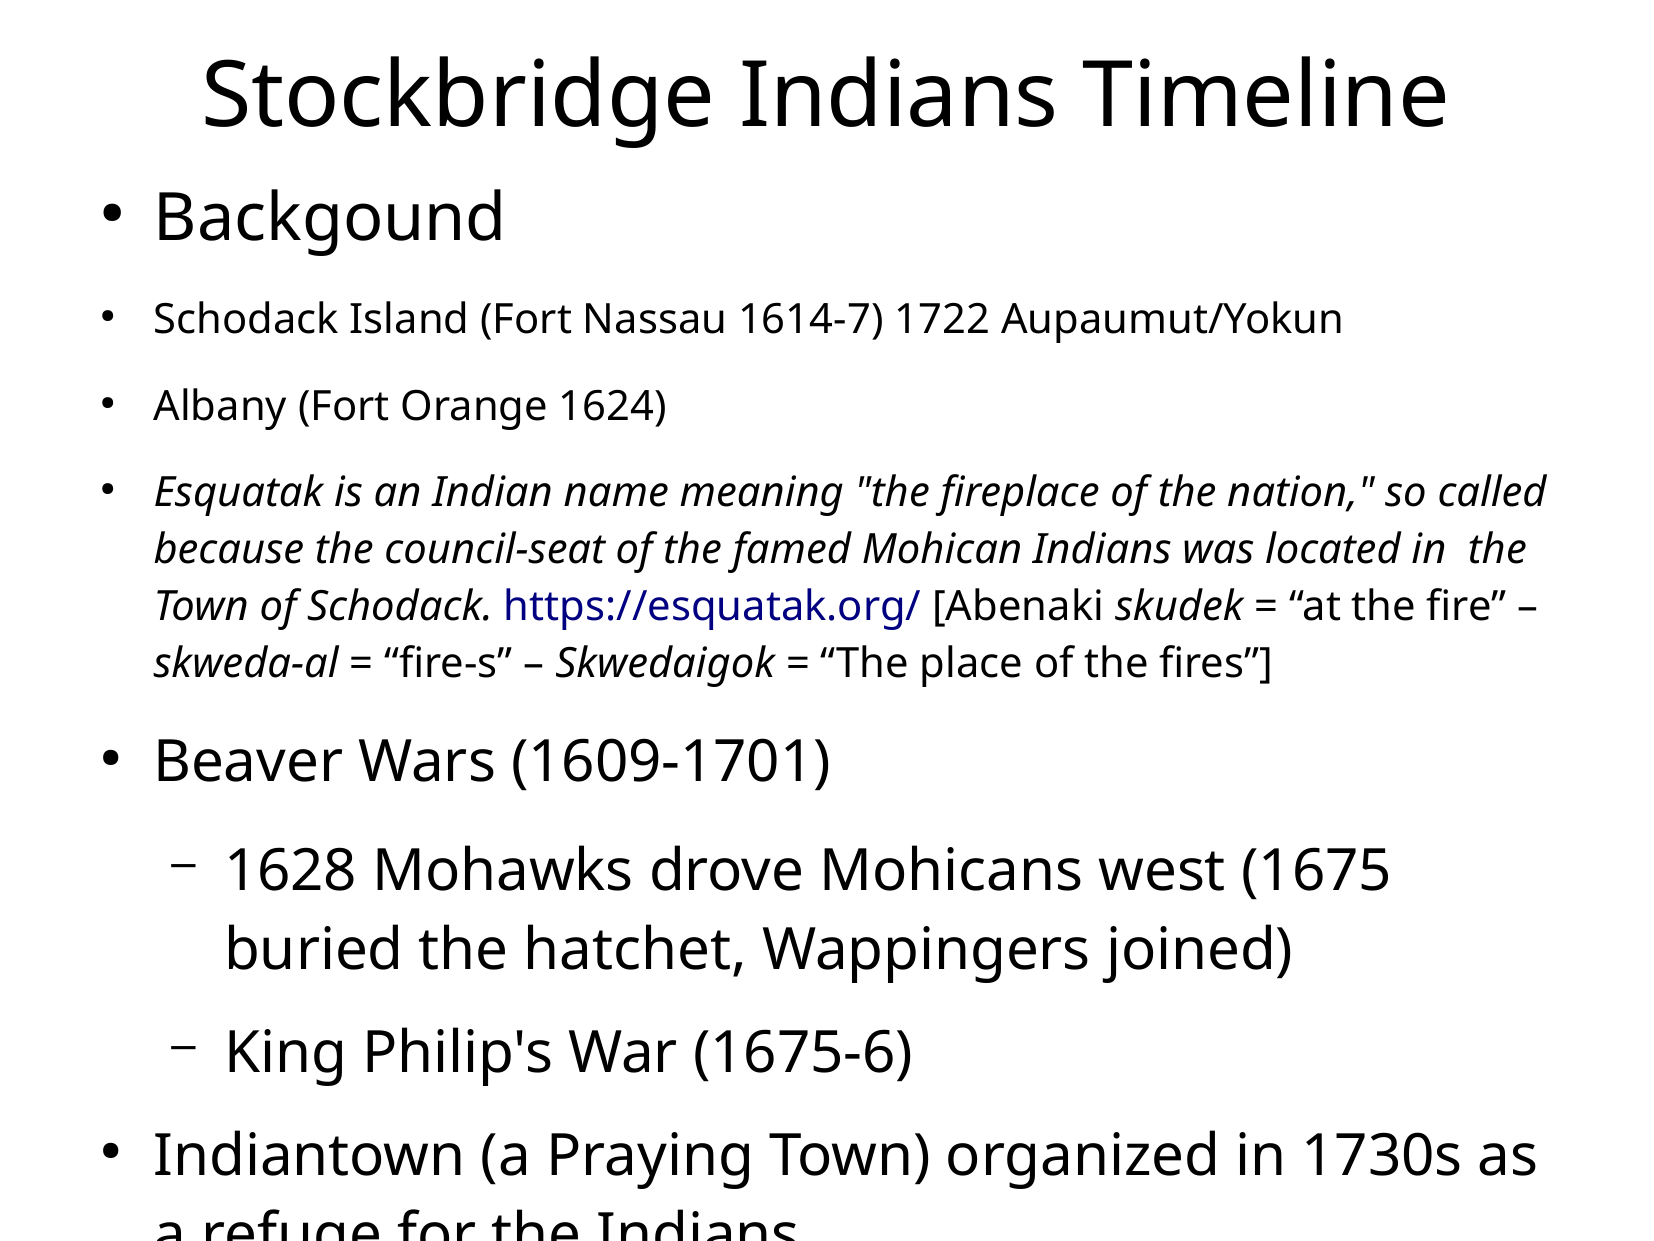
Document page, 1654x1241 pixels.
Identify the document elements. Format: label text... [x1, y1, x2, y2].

title Stockbridge Indians Timeline [82, 25, 1571, 157]
list Backgound Schodack Island (Fort Nassau 1614-7) 1722 Aupaumut/Yokun Albany (Fort Orange 1624) Esquatak is an Indian name meaning "the fireplace of the nation," so called because the council-seat of the famed Mohican Indians was located in the Town of Schodack. https://esquatak.org/ [Abenaki skudek = “at the fire” – skweda-al = “fire-s” – Skwedaigok = “The place of the fires”] Beaver Wars (1609-1701) 1628 Mohawks drove Mohicans west (1675 buried the hatchet, Wappingers joined) King Philip's War (1675-6) Indiantown (a Praying Town) organized in 1730s as a refuge for the Indians [82, 168, 1571, 1220]
